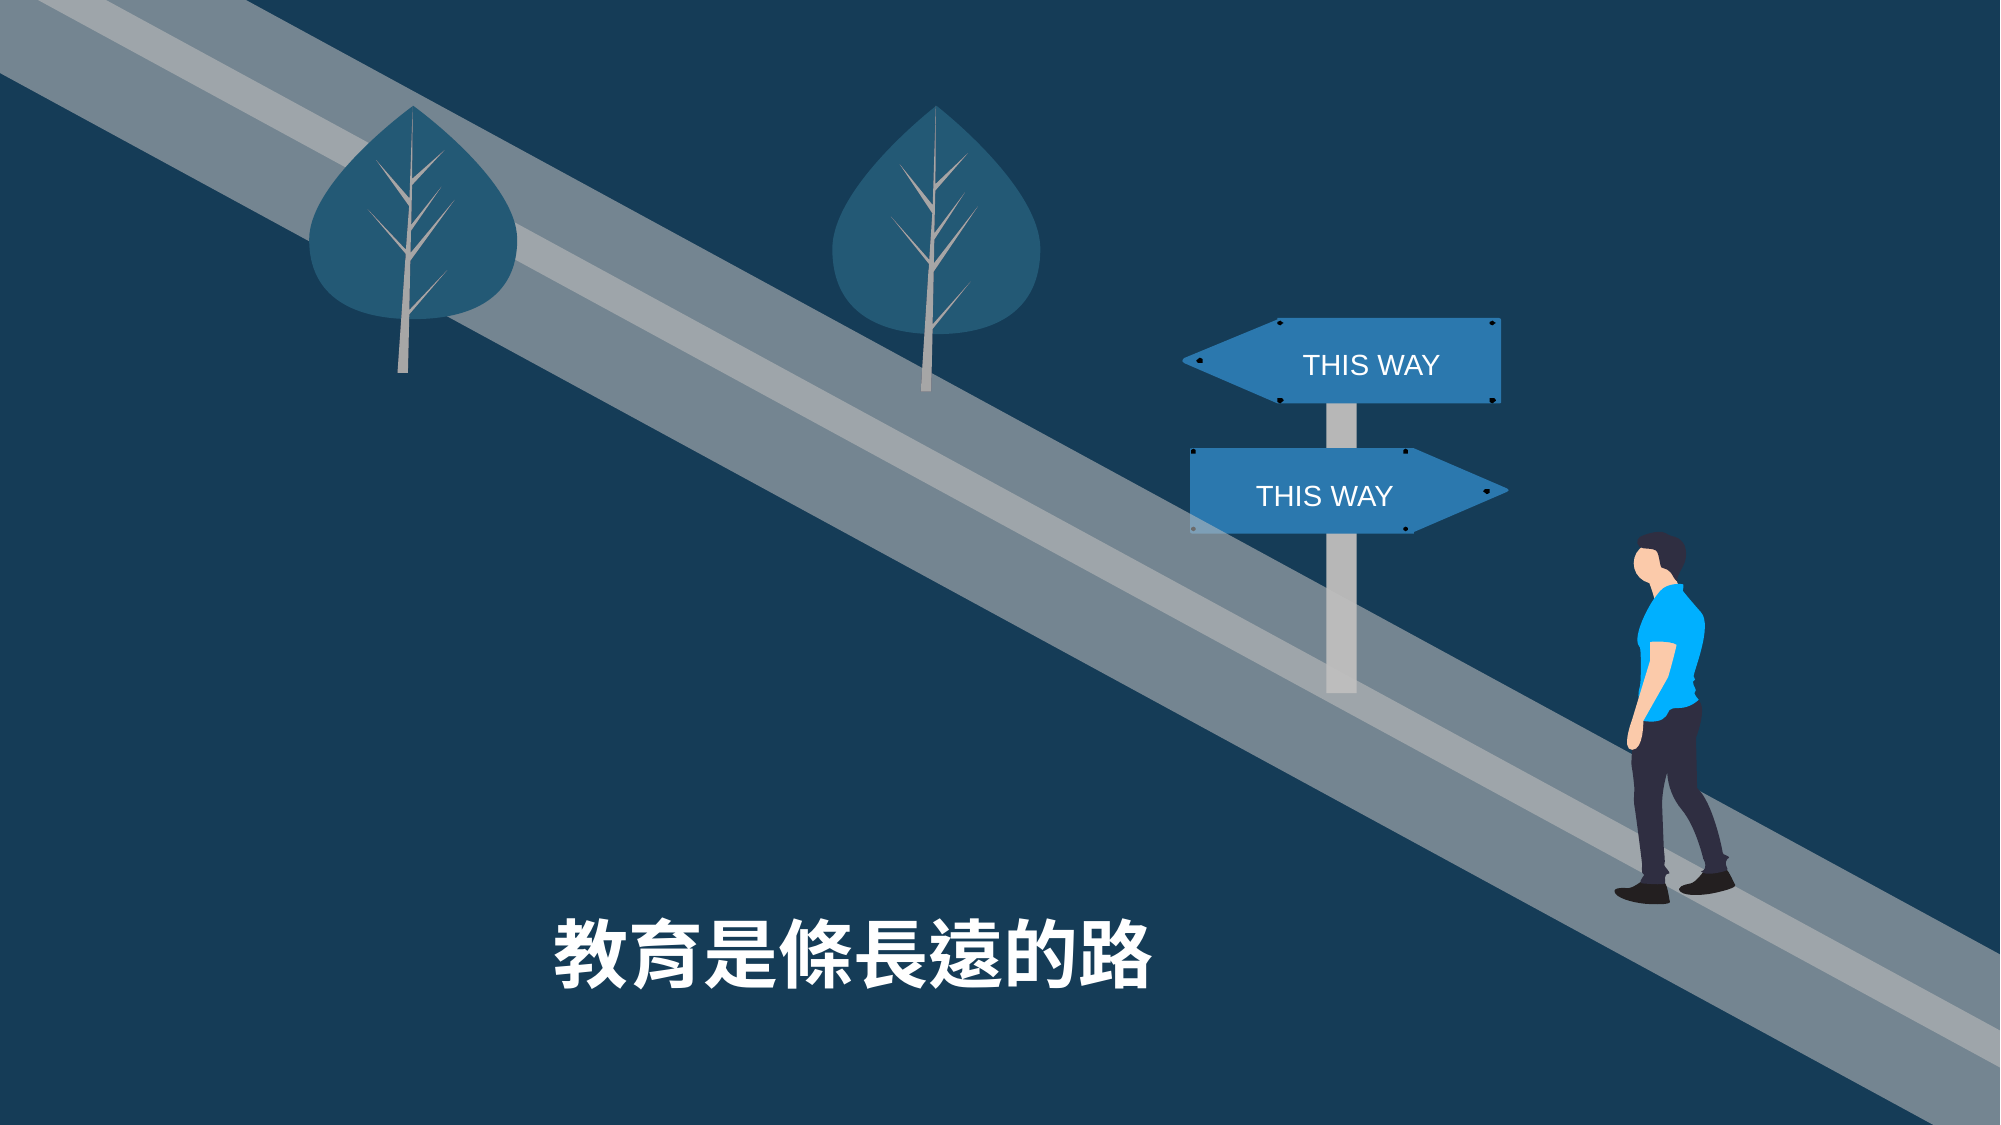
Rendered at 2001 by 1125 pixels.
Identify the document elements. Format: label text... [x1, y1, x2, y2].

text_box THIS WAY [1230, 469, 1420, 513]
text_box THIS WAY [1276, 339, 1467, 383]
text_box 教育是條長遠的路 [538, 900, 1330, 1006]
text_box [0, 0, 2000, 1125]
